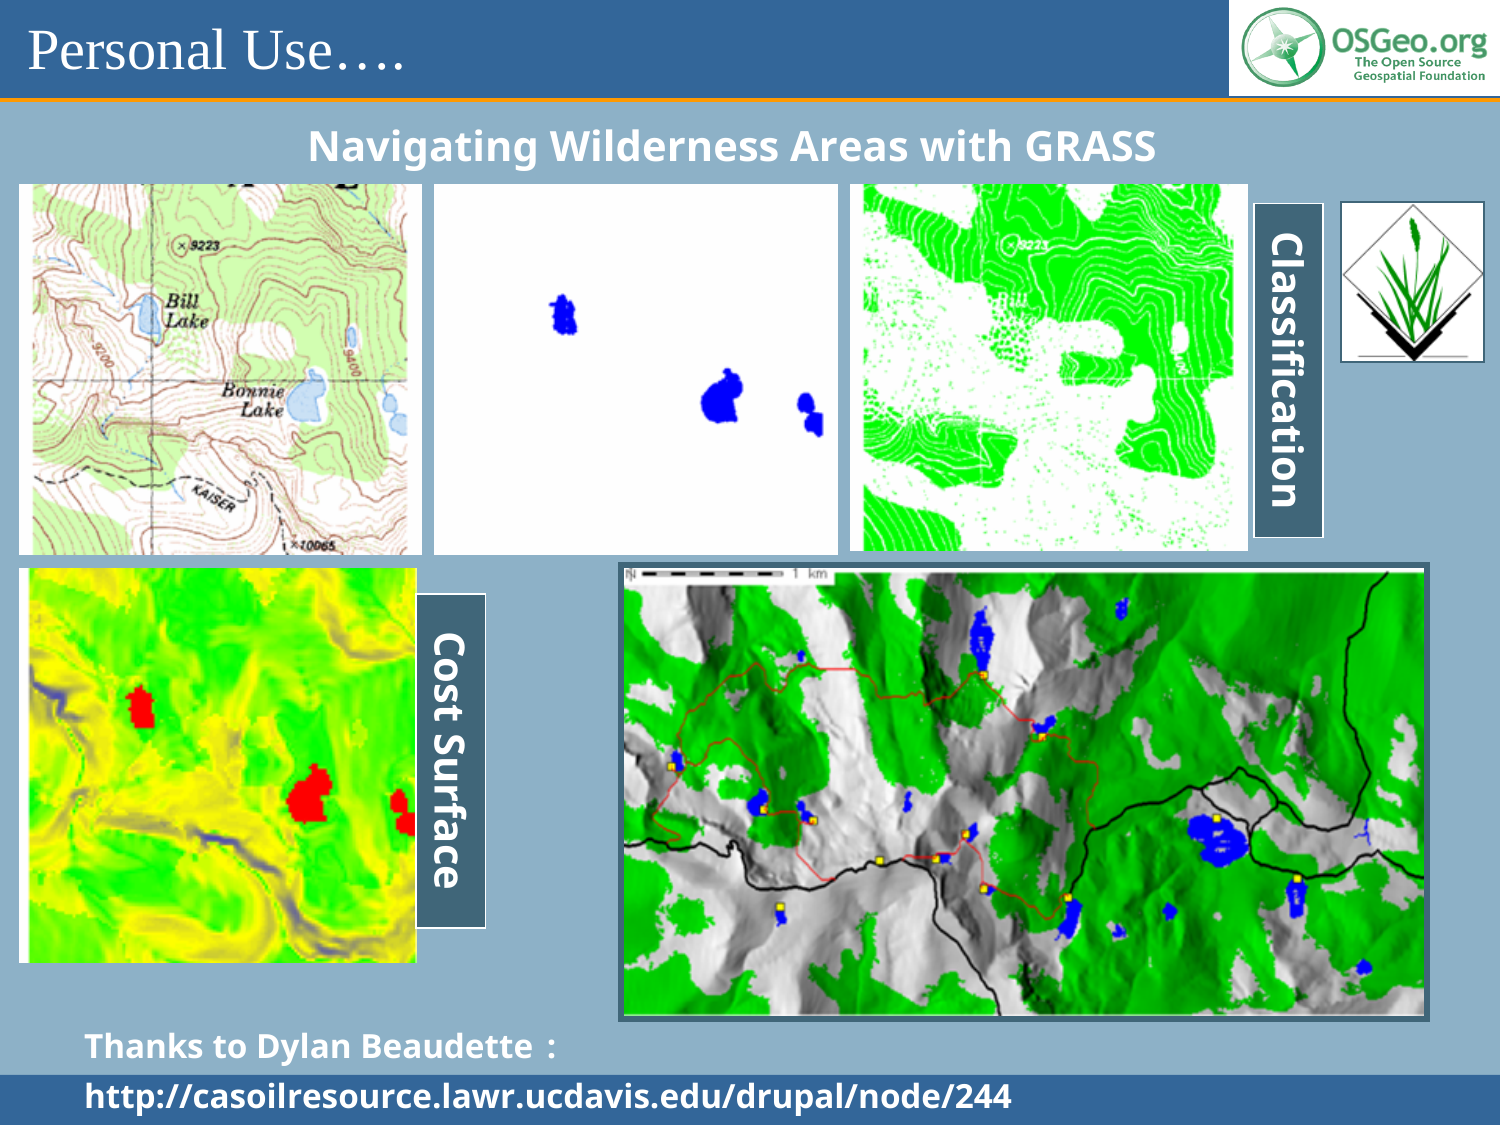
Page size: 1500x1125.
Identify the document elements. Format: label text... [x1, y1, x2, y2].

title Personal Use…. [12, 0, 1138, 100]
picture [1228, 0, 1500, 97]
text_box Thanks to Dylan Beaudette : http://casoilresource.lawr.ucdavis.edu/drupal/node/244 [69, 997, 1437, 1125]
picture [19, 184, 422, 555]
picture [19, 568, 417, 964]
text_box Classification [1253, 203, 1324, 538]
text_box Cost Surface [416, 593, 486, 929]
picture [434, 184, 838, 555]
picture [623, 568, 1424, 1016]
picture [1341, 203, 1483, 361]
picture [850, 184, 1248, 551]
text_box Navigating Wilderness Areas with GRASS [292, 108, 1183, 182]
